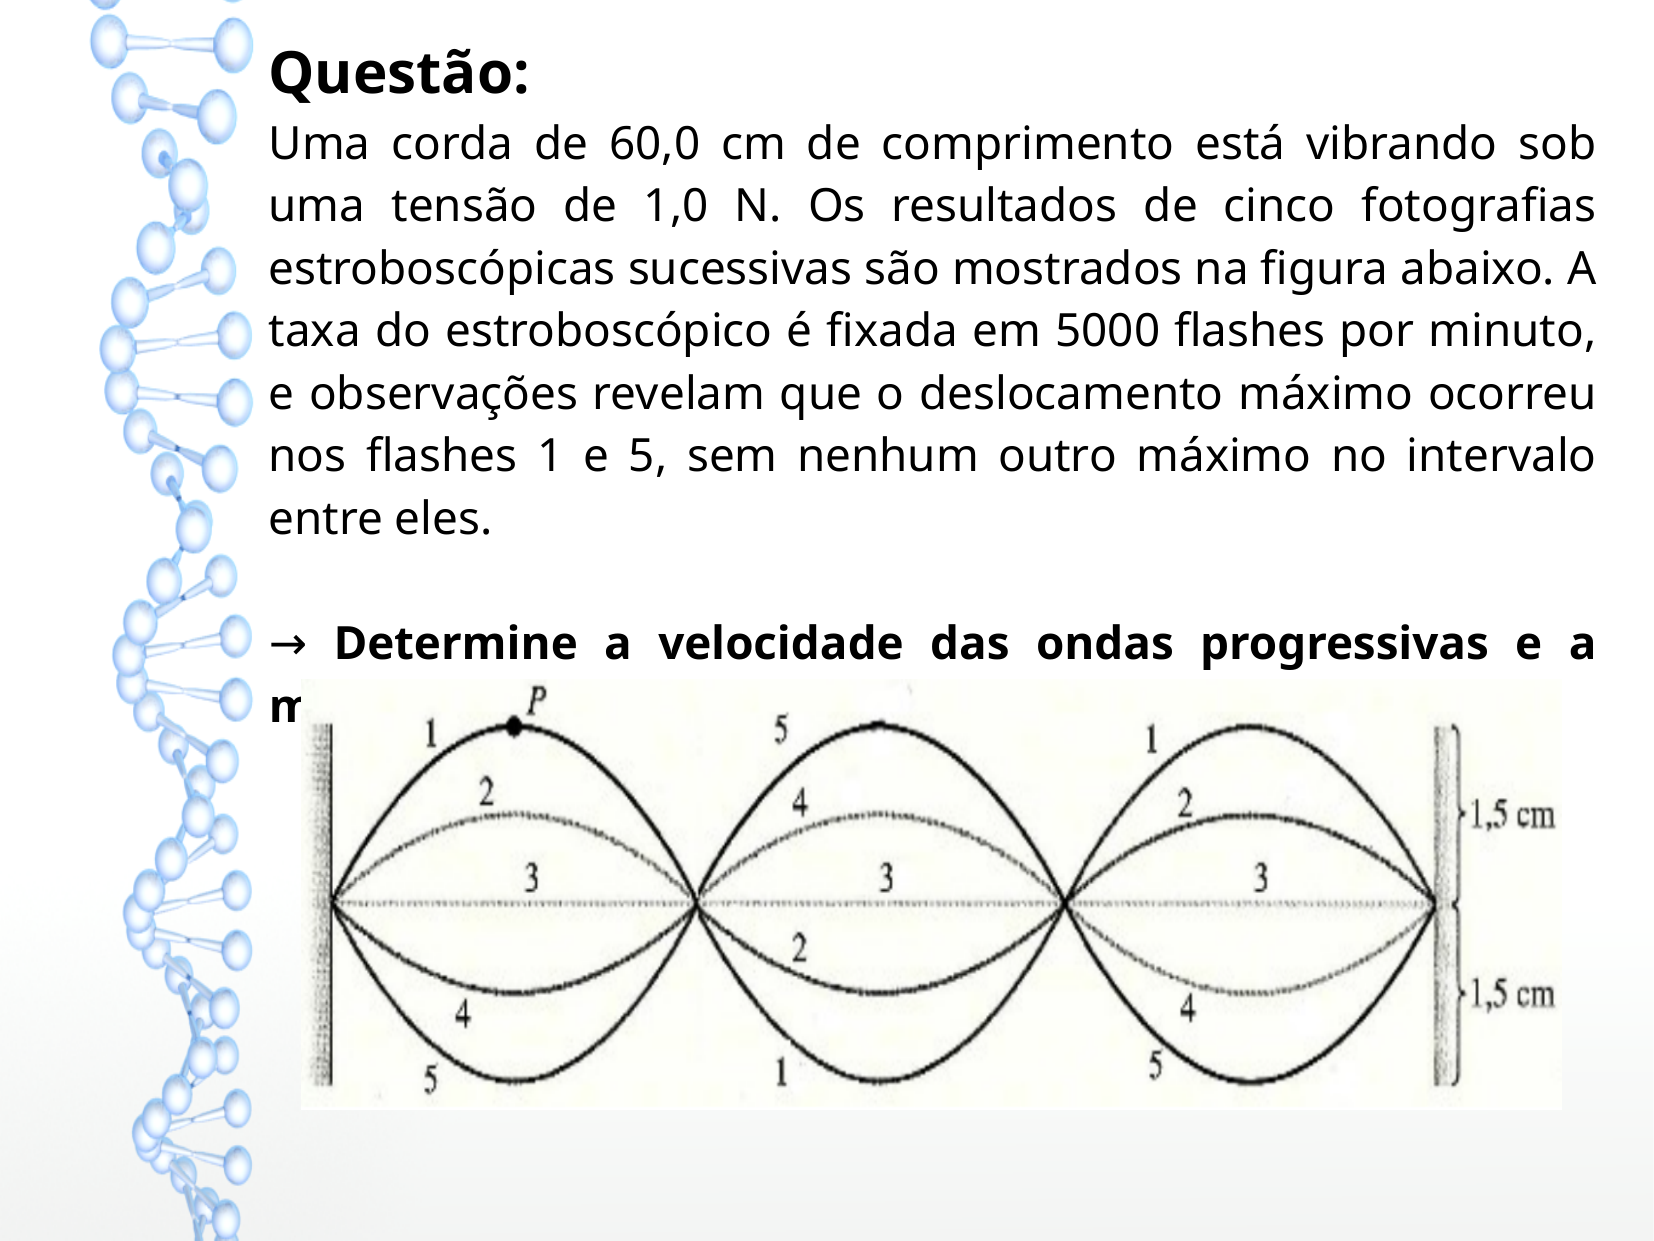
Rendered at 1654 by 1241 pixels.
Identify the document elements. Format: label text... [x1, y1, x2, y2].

picture [0, 0, 1654, 1241]
text_box Questão: Uma corda de 60,0 cm de comprimento está vibrando sob uma tensão de 1,0 N. Os resultados de cinco fotografias estroboscópicas sucessivas são mostrados na figura abaixo. A taxa do estroboscópico é fixada em 5000 flashes por minuto, e observações revelam que o deslocamento máximo ocorreu nos flashes 1 e 5, sem nenhum outro máximo no intervalo entre eles. → Determine a velocidade das ondas progressivas e a massa da corda. [253, 23, 1613, 1117]
